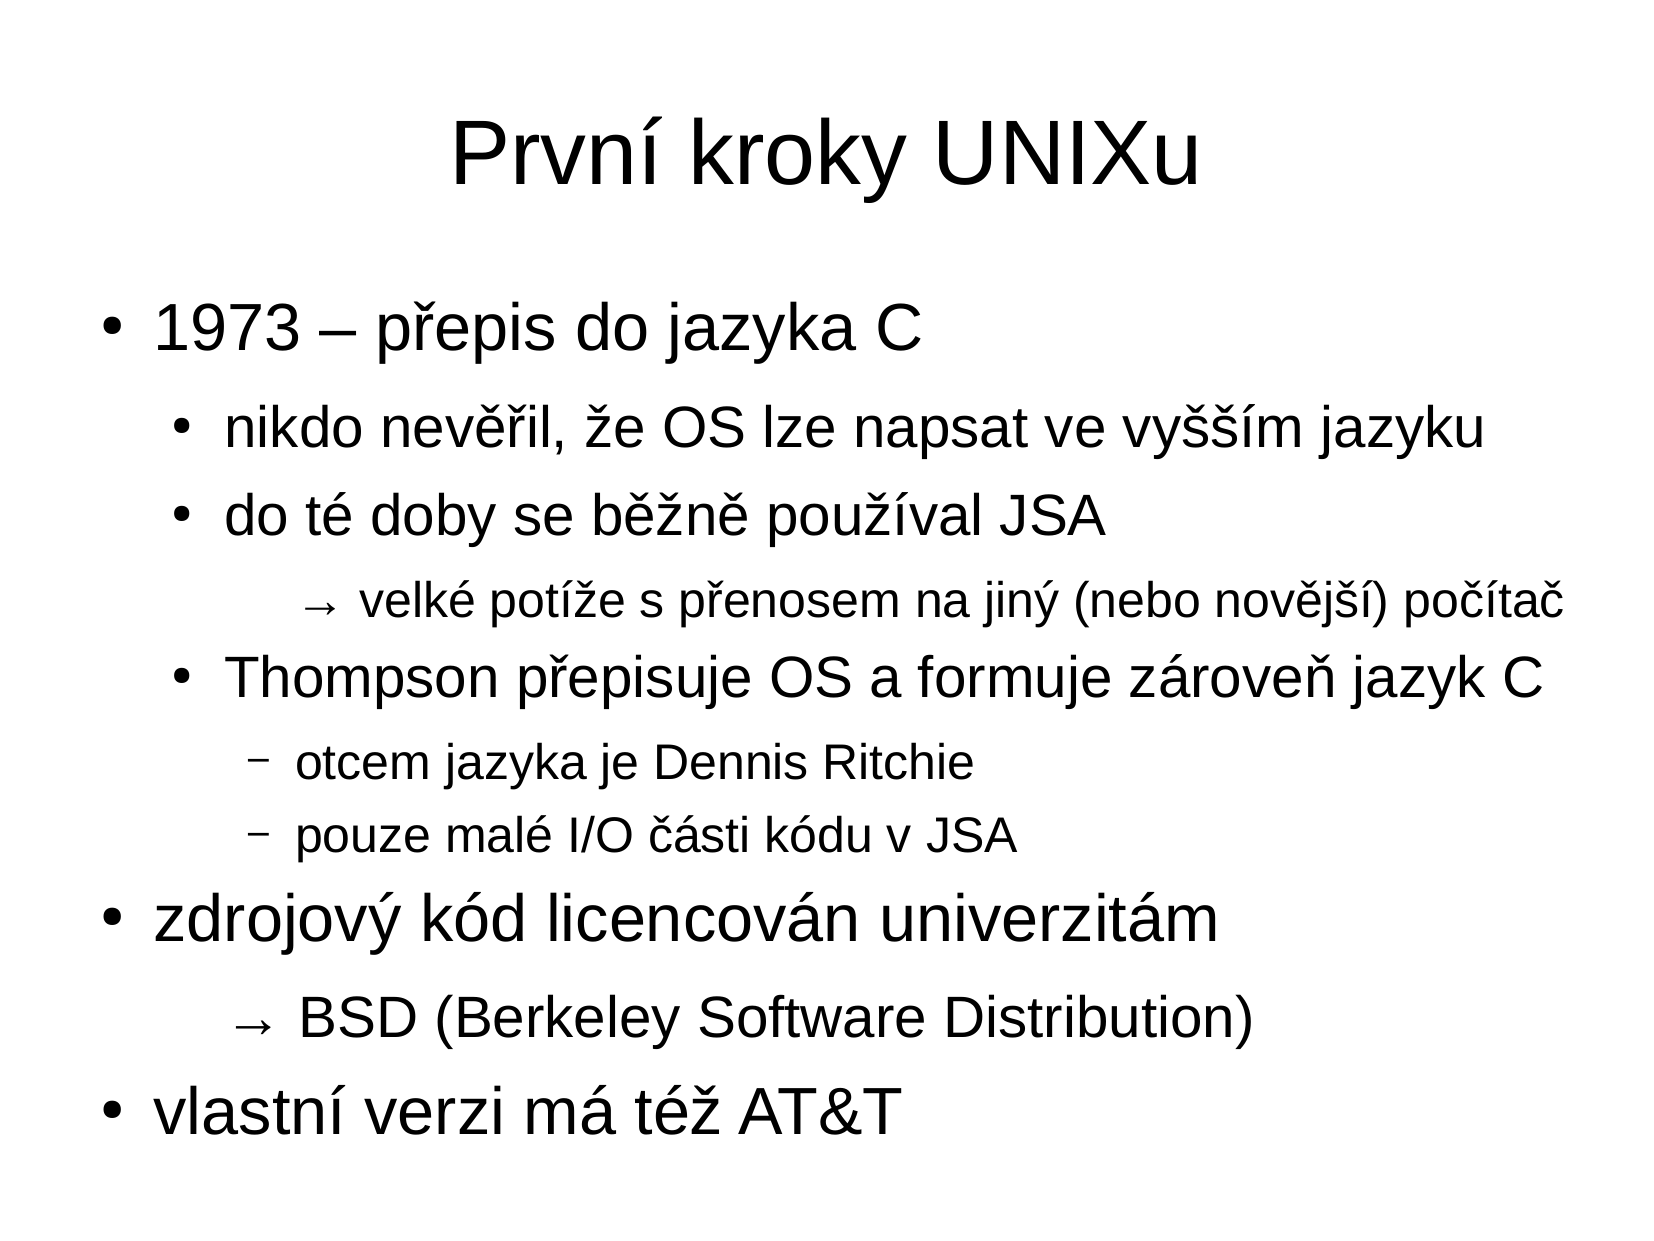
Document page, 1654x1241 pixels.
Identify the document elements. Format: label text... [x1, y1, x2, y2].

title První kroky UNIXu [82, 56, 1571, 250]
list 1973 – přepis do jazyka C nikdo nevěřil, že OS lze napsat ve vyšším jazyku do té doby se běžně používal JSA → velké potíže s přenosem na jiný (nebo novější) počítač Thompson přepisuje OS a formuje zároveň jazyk C otcem jazyka je Dennis Ritchie pouze malé I/O části kódu v JSA zdrojový kód licencován univerzitám → BSD (Berkeley Software Distribution) vlastní verzi má též AT&T [82, 290, 1571, 1148]
